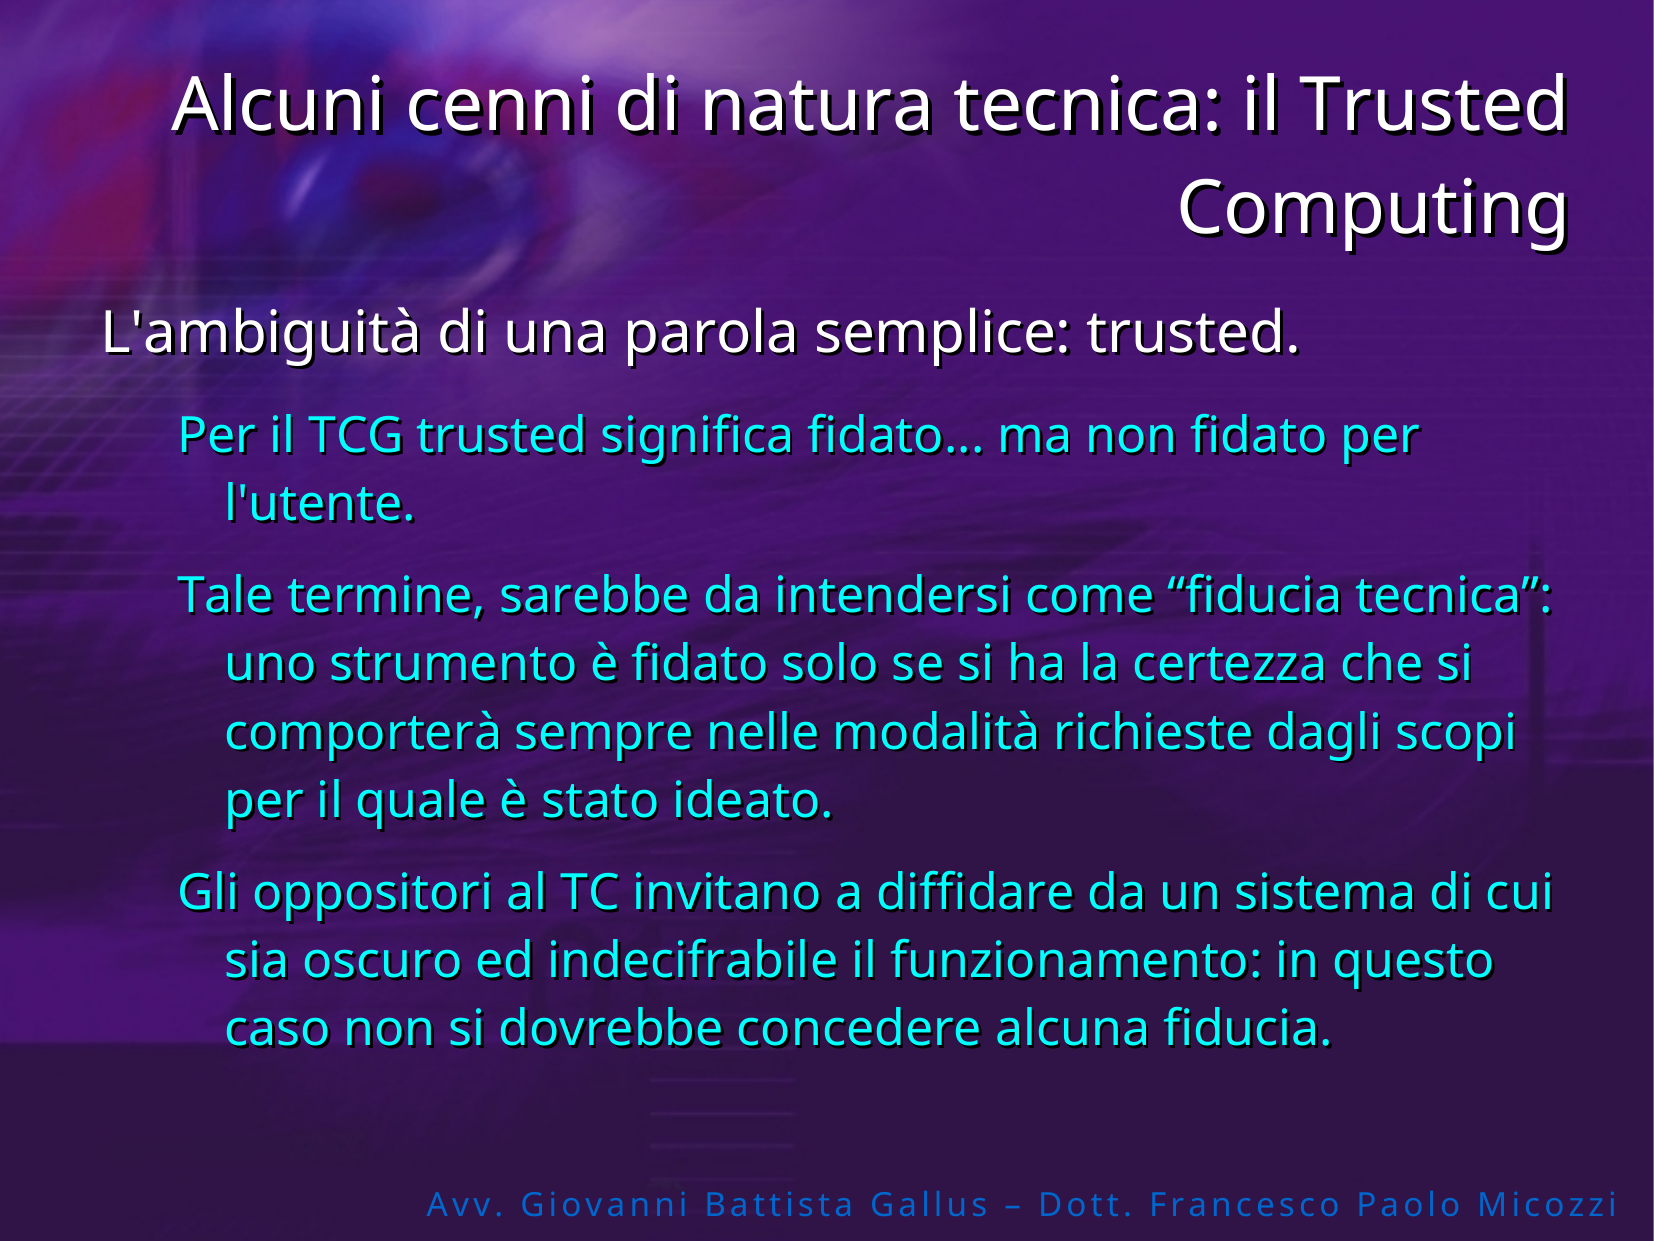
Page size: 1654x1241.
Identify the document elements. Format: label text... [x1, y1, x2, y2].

list L'ambiguità di una parola semplice: trusted. Per il TCG trusted significa fidato... ma non fidato per l'utente. Tale termine, sarebbe da intendersi come “fiducia tecnica”: uno strumento è fidato solo se si ha la certezza che si comporterà sempre nelle modalità richieste dagli scopi per il quale è stato ideato. Gli oppositori al TC invitano a diffidare da un sistema di cui sia oscuro ed indecifrabile il funzionamento: in questo caso non si dovrebbe concedere alcuna fiducia. [82, 290, 1571, 1109]
picture [0, 0, 1654, 1241]
title Alcuni cenni di natura tecnica: il Trusted Computing [82, 49, 1571, 257]
